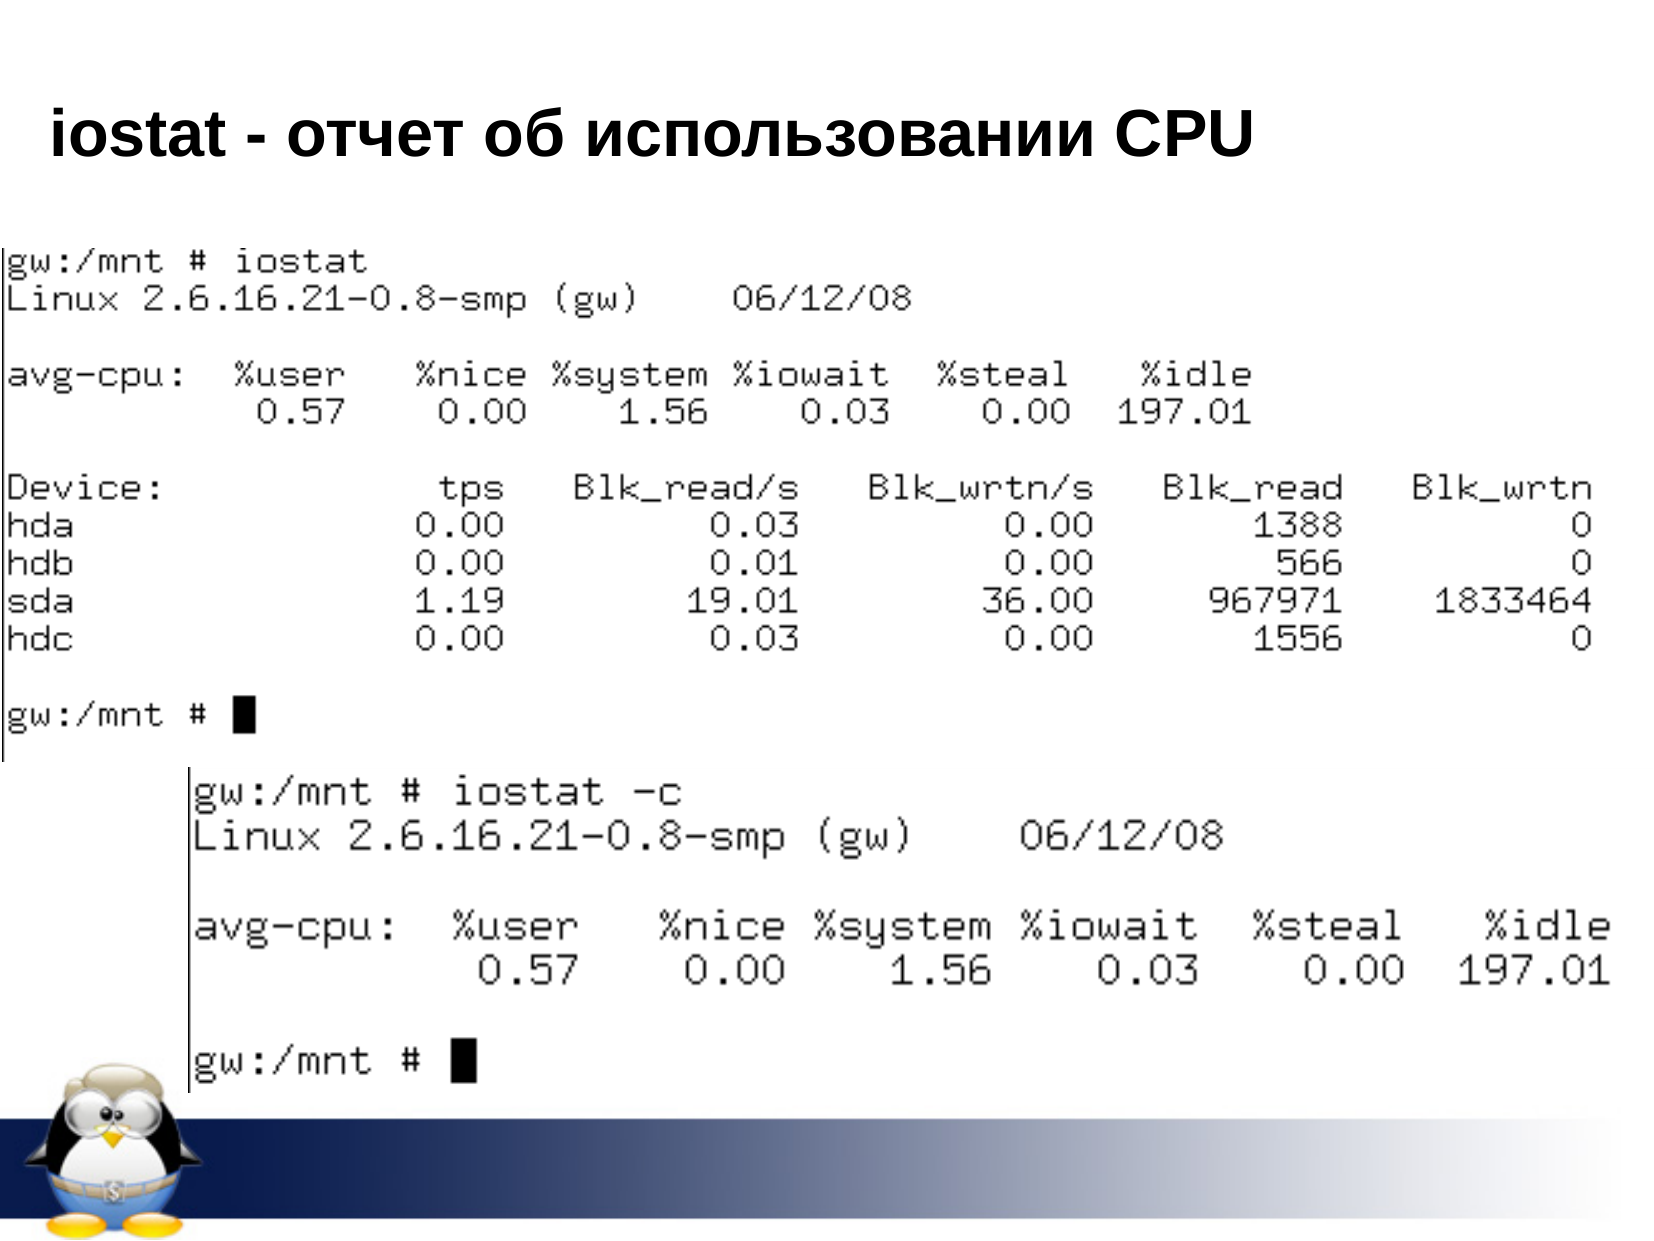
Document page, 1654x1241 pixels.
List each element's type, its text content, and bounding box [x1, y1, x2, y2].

picture [0, 767, 1654, 1241]
picture [2, 248, 1634, 762]
text_box iostat - отчет об использовании CPU [34, 88, 1309, 179]
